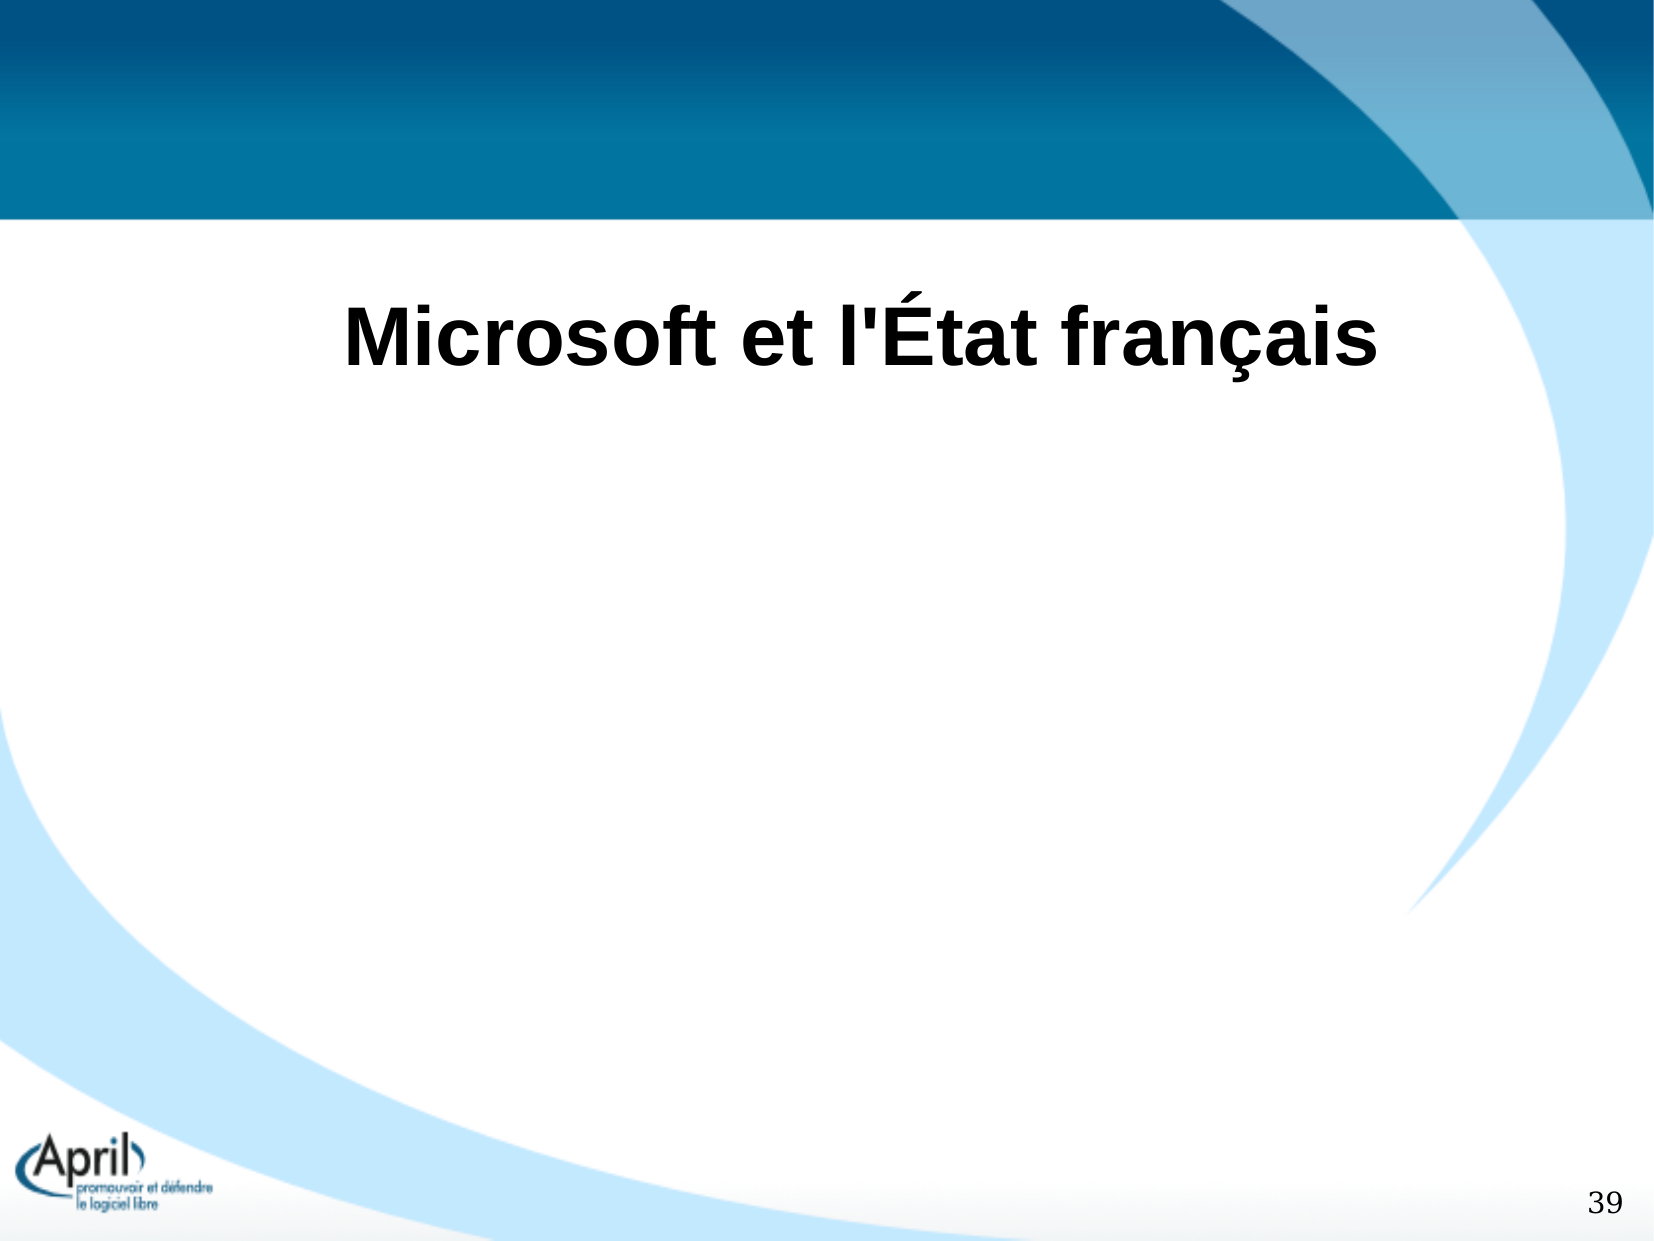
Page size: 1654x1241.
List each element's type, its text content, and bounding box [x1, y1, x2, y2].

picture [0, 0, 1654, 1241]
list Microsoft et l'État français [82, 290, 1571, 1109]
